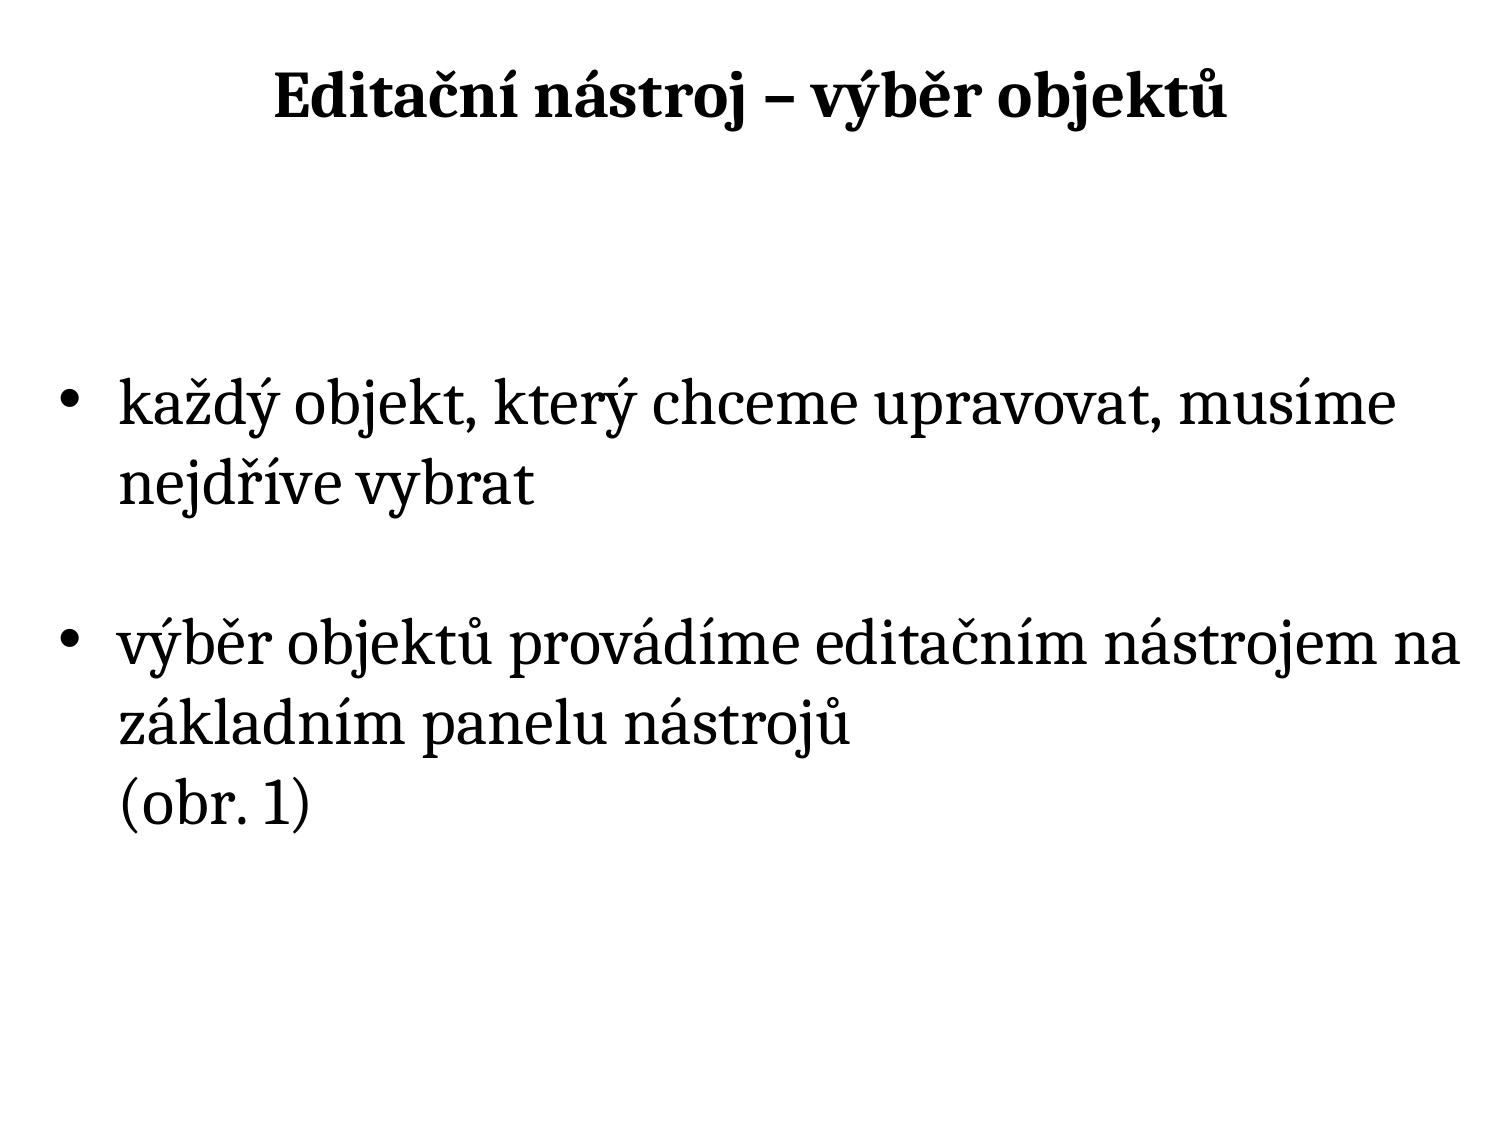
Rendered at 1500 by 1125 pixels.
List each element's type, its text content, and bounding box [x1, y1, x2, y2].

text_box Editační nástroj – výběr objektů [1, 42, 1500, 139]
text_box každý objekt, který chceme upravovat, musíme nejdříve vybrat výběr objektů provádíme editačním nástrojem na základním panelu nástrojů (obr. 1) [0, 349, 1500, 1006]
